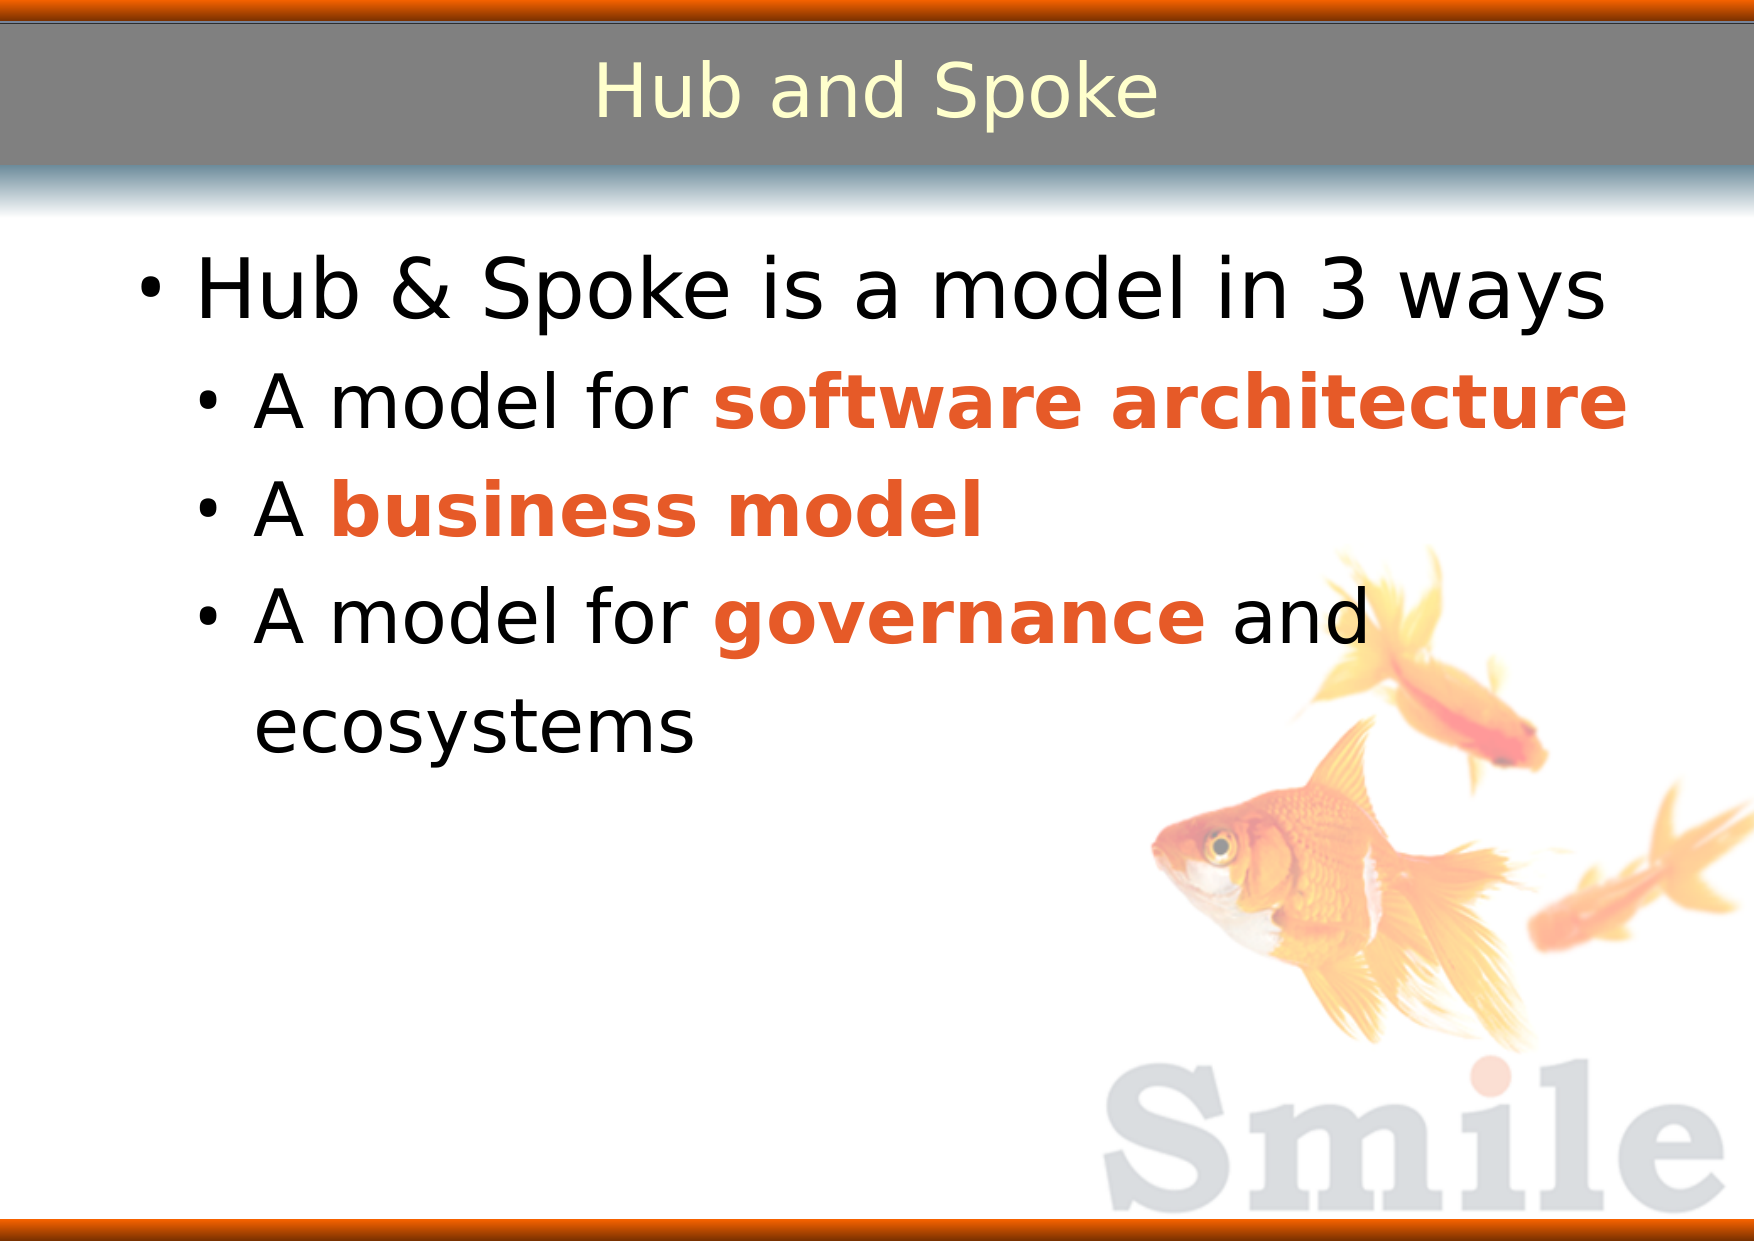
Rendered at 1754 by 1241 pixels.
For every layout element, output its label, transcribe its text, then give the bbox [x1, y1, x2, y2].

title Hub and Spoke [0, 15, 1754, 174]
list Hub & Spoke is a model in 3 ways A model for software architecture A business model A model for governance and ecosystems [59, 206, 1754, 1241]
